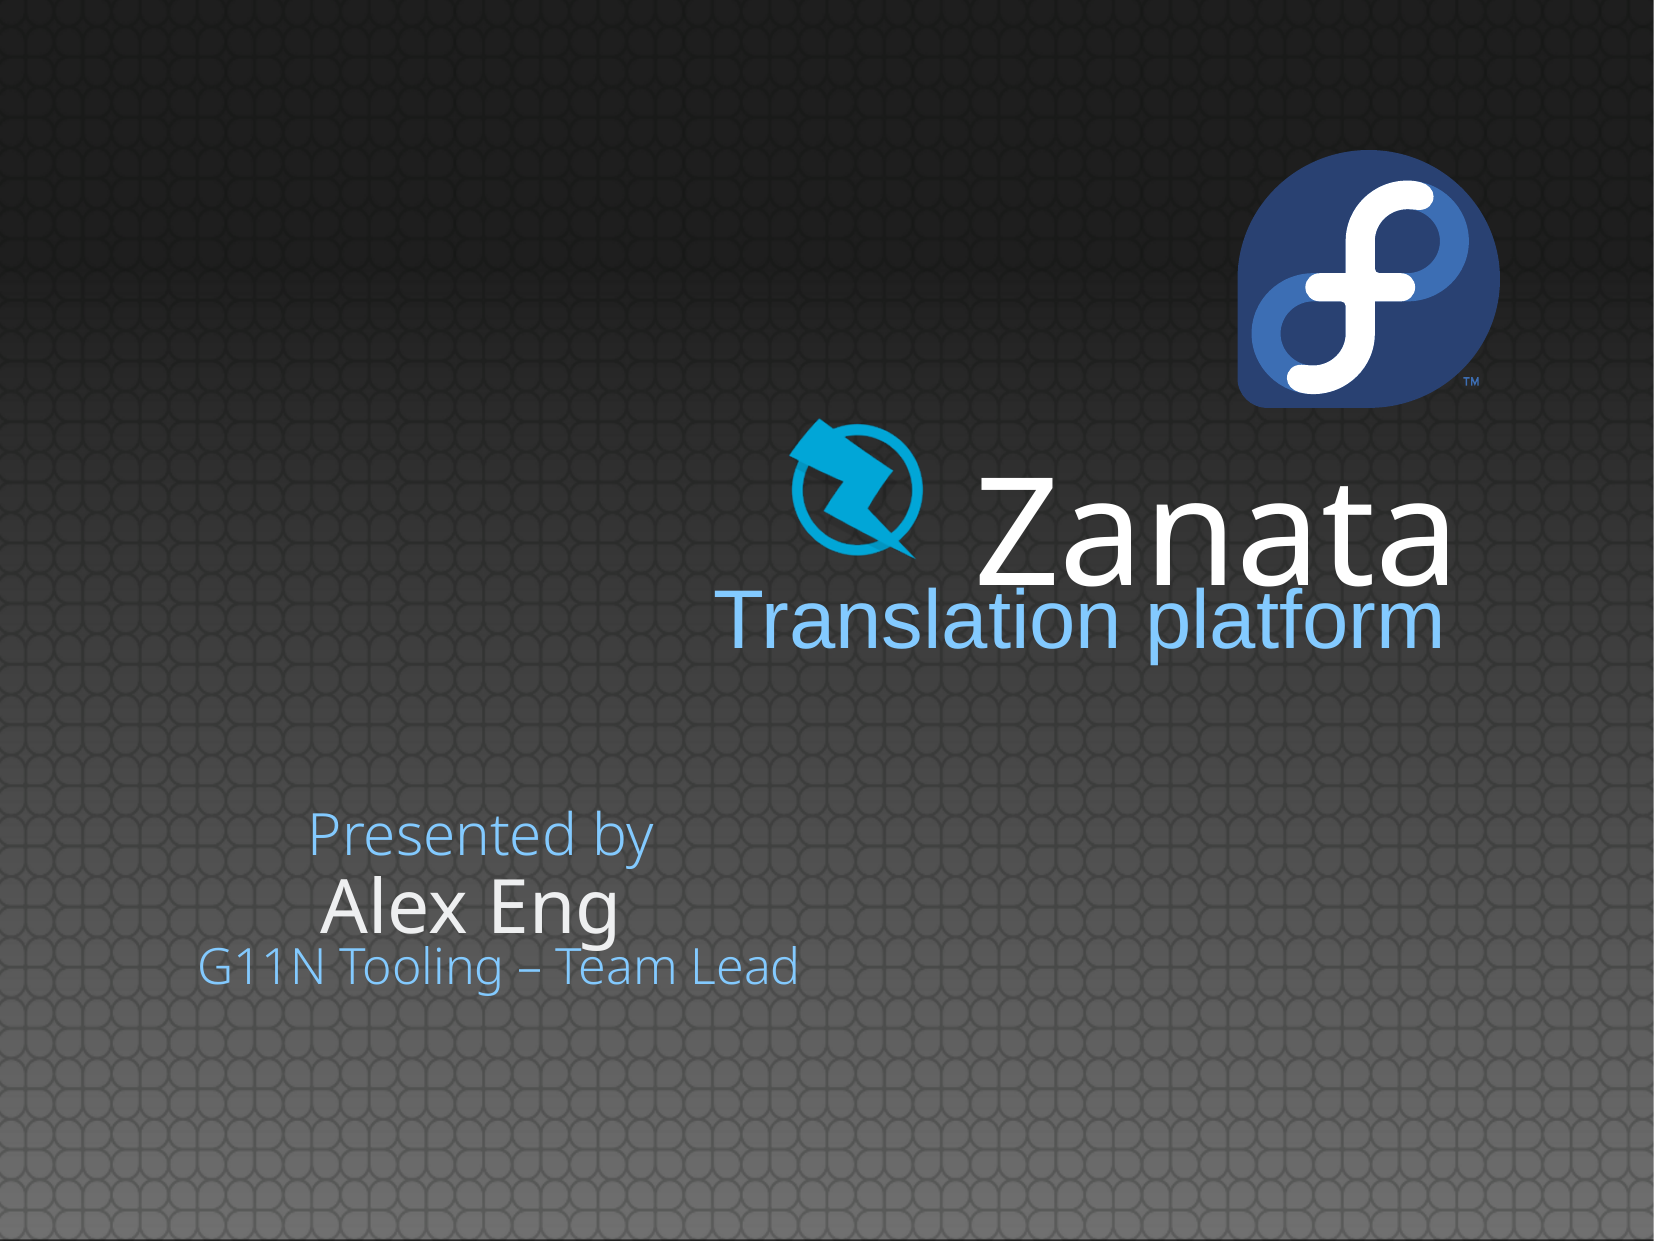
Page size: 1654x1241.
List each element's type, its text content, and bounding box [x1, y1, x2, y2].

text_box Alex Eng [305, 846, 1057, 946]
text_box Presented by [293, 785, 694, 866]
subtitle Translation platform [100, 601, 1447, 667]
text_box Zanata [37, 417, 1475, 601]
text_box G11N Tooling – Team Lead [182, 924, 818, 995]
picture [0, 0, 1654, 1241]
